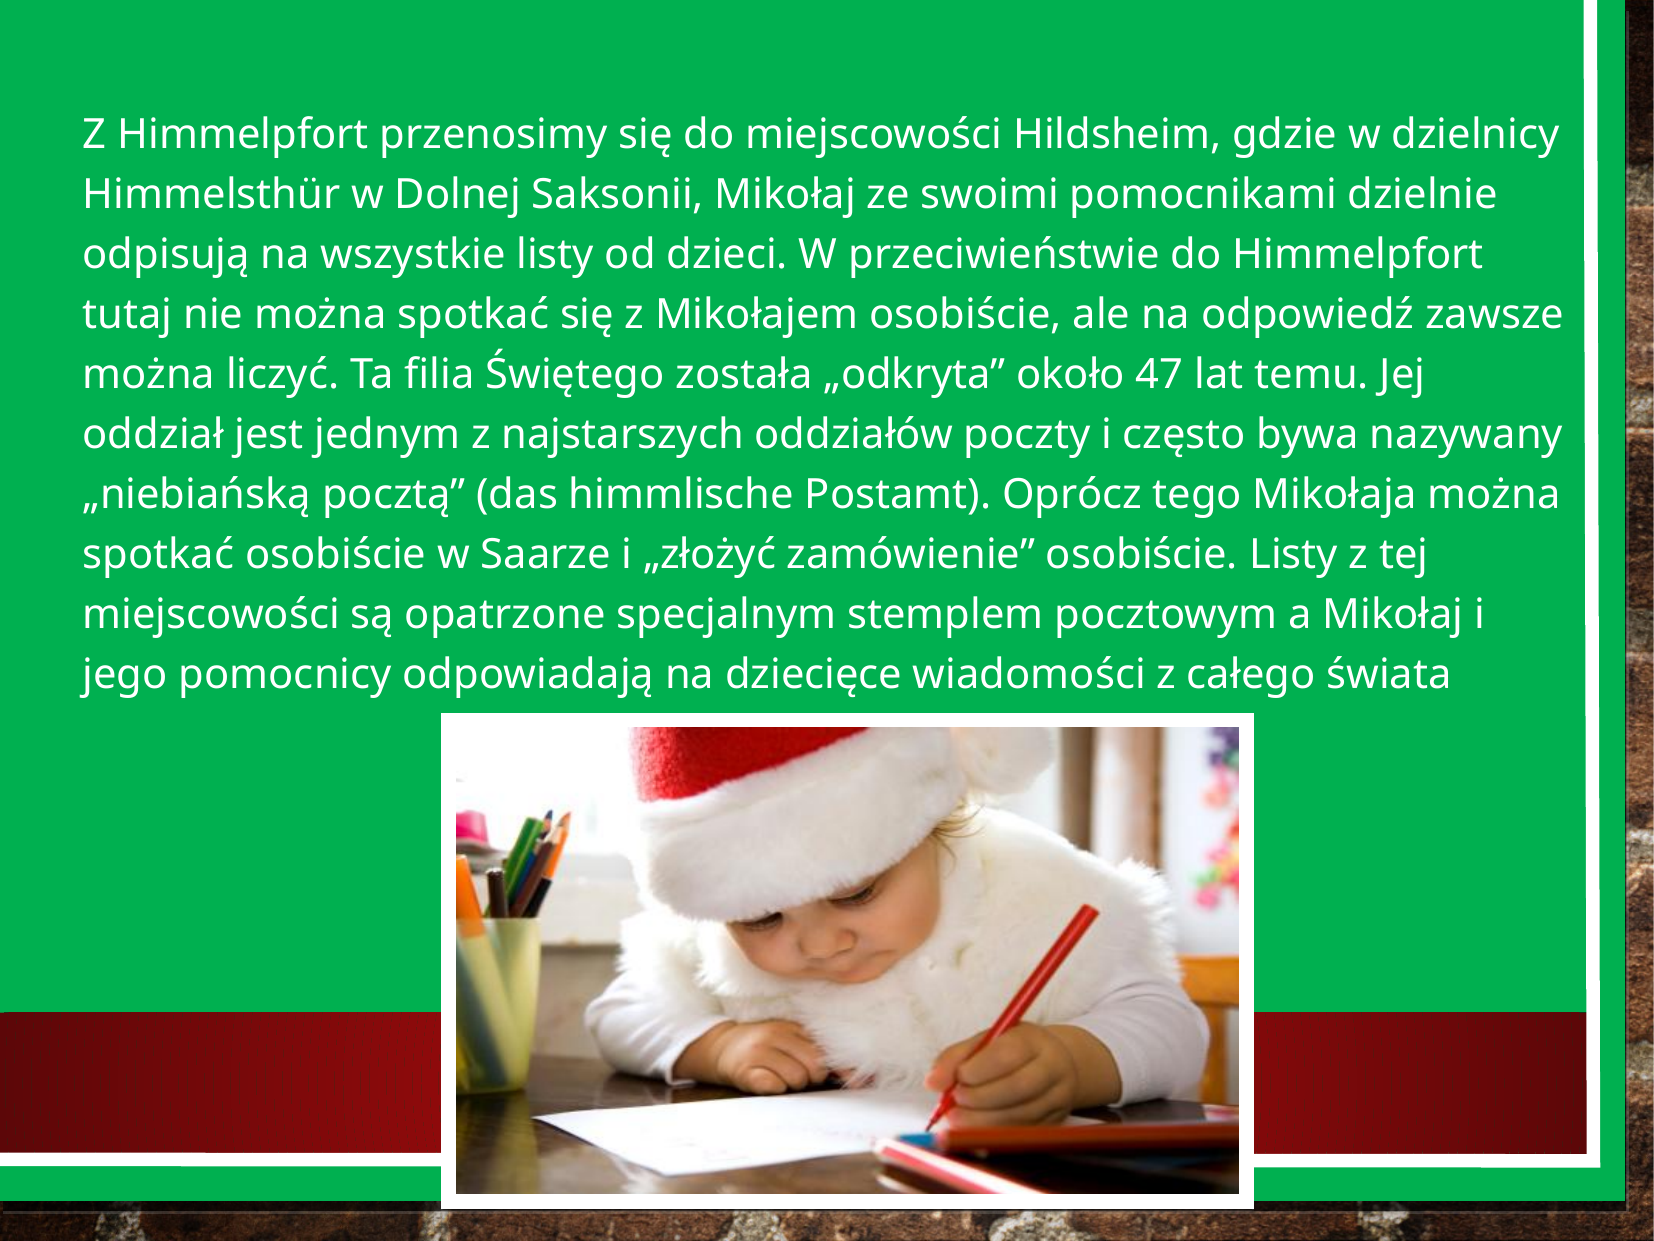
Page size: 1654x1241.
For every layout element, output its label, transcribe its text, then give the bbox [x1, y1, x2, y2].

list Z Himmelpfort przenosimy się do miejscowości Hildsheim, gdzie w dzielnicy Himmelsthür w Dolnej Saksonii, Mikołaj ze swoimi pomocnikami dzielnie odpisują na wszystkie listy od dzieci. W przeciwieństwie do Himmelpfort tutaj nie można spotkać się z Mikołajem osobiście, ale na odpowiedź zawsze można liczyć. Ta filia Świętego została „odkryta” około 47 lat temu. Jej oddział jest jednym z najstarszych oddziałów poczty i często bywa nazywany „niebiańską pocztą” (das himmlische Postamt). Oprócz tego Mikołaja można spotkać osobiście w Saarze i „złożyć zamówienie” osobiście. Listy z tej miejscowości są opatrzone specjalnym stemplem pocztowym a Mikołaj i jego pomocnicy odpowiadają na dziecięce wiadomości z całego świata [82, 50, 1571, 744]
picture [455, 727, 1239, 1195]
